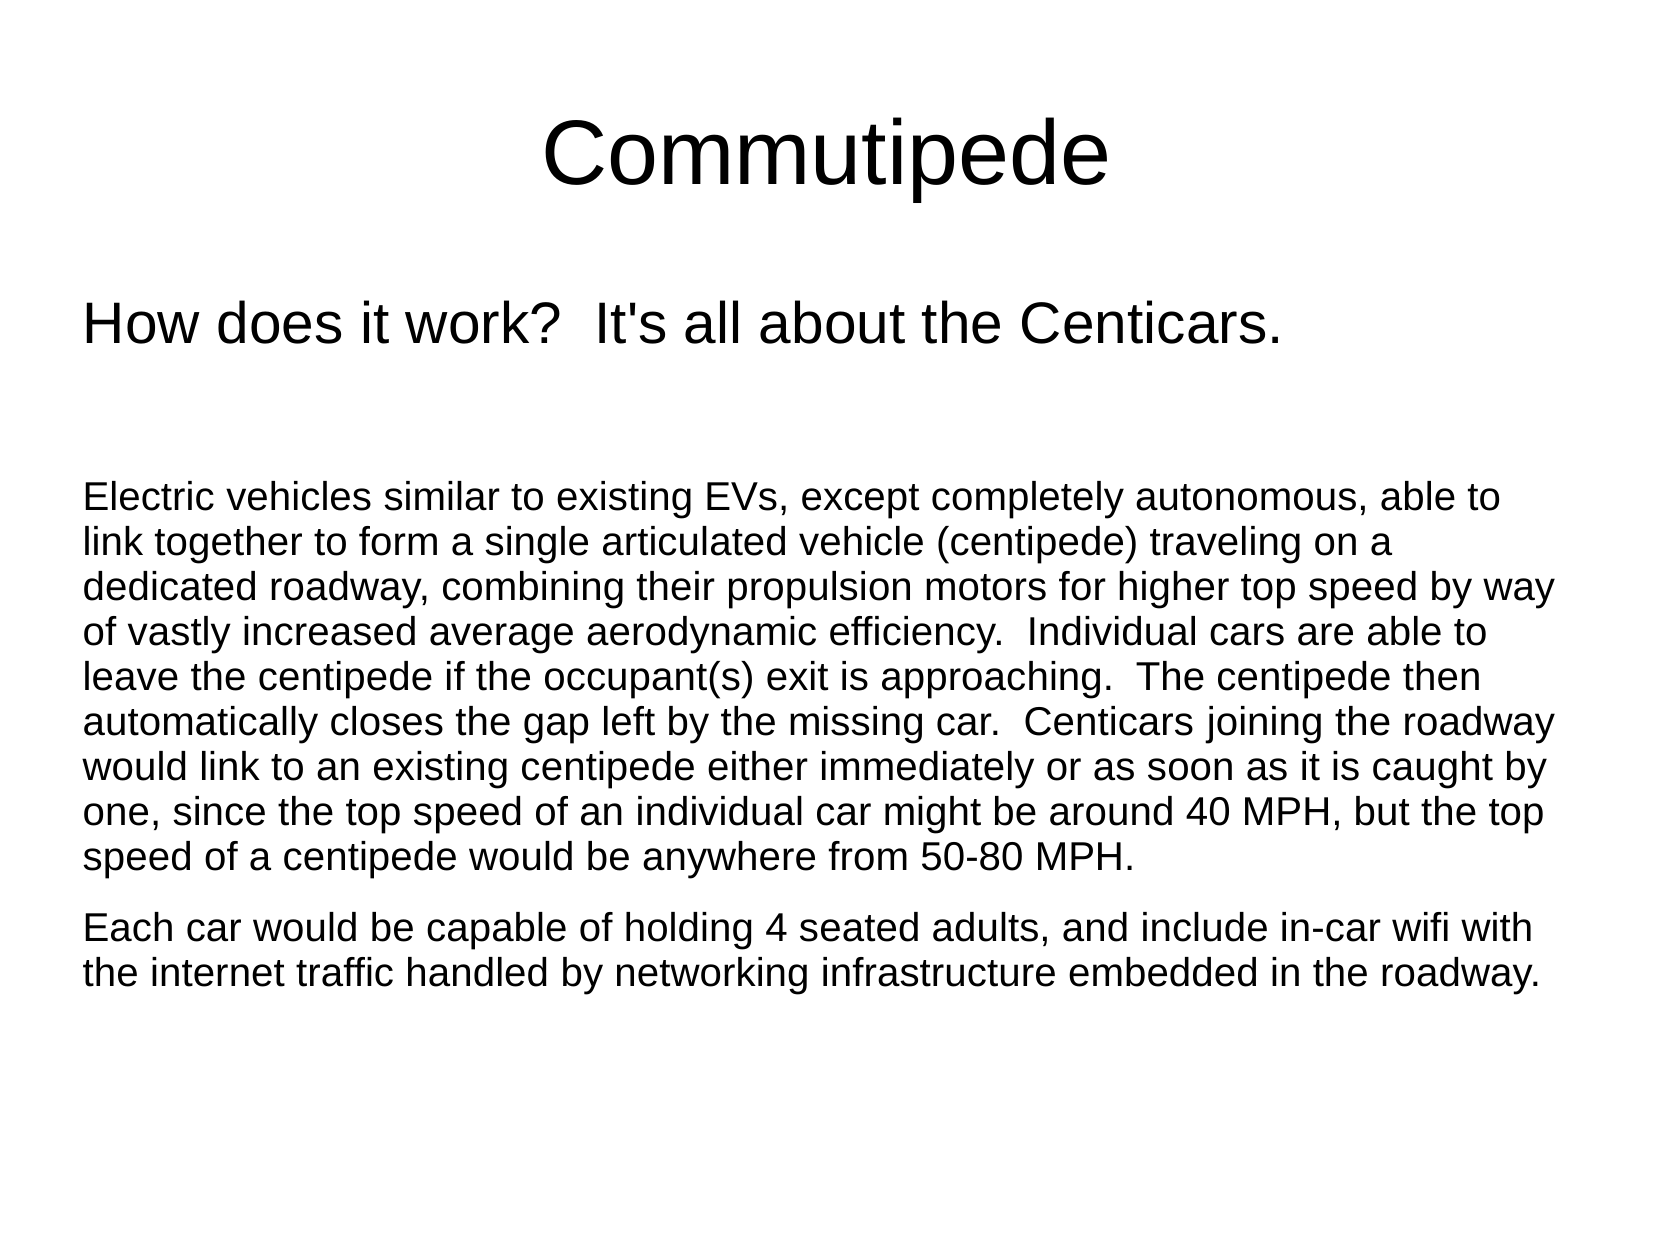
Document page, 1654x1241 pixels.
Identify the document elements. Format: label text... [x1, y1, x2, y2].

title Commutipede [82, 49, 1571, 257]
list How does it work? It's all about the Centicars. Electric vehicles similar to existing EVs, except completely autonomous, able to link together to form a single articulated vehicle (centipede) traveling on a dedicated roadway, combining their propulsion motors for higher top speed by way of vastly increased average aerodynamic efficiency. Individual cars are able to leave the centipede if the occupant(s) exit is approaching. The centipede then automatically closes the gap left by the missing car. Centicars joining the roadway would link to an existing centipede either immediately or as soon as it is caught by one, since the top speed of an individual car might be around 40 MPH, but the top speed of a centipede would be anywhere from 50-80 MPH. Each car would be capable of holding 4 seated adults, and include in-car wifi with the internet traffic handled by networking infrastructure embedded in the roadway. [82, 290, 1571, 1010]
